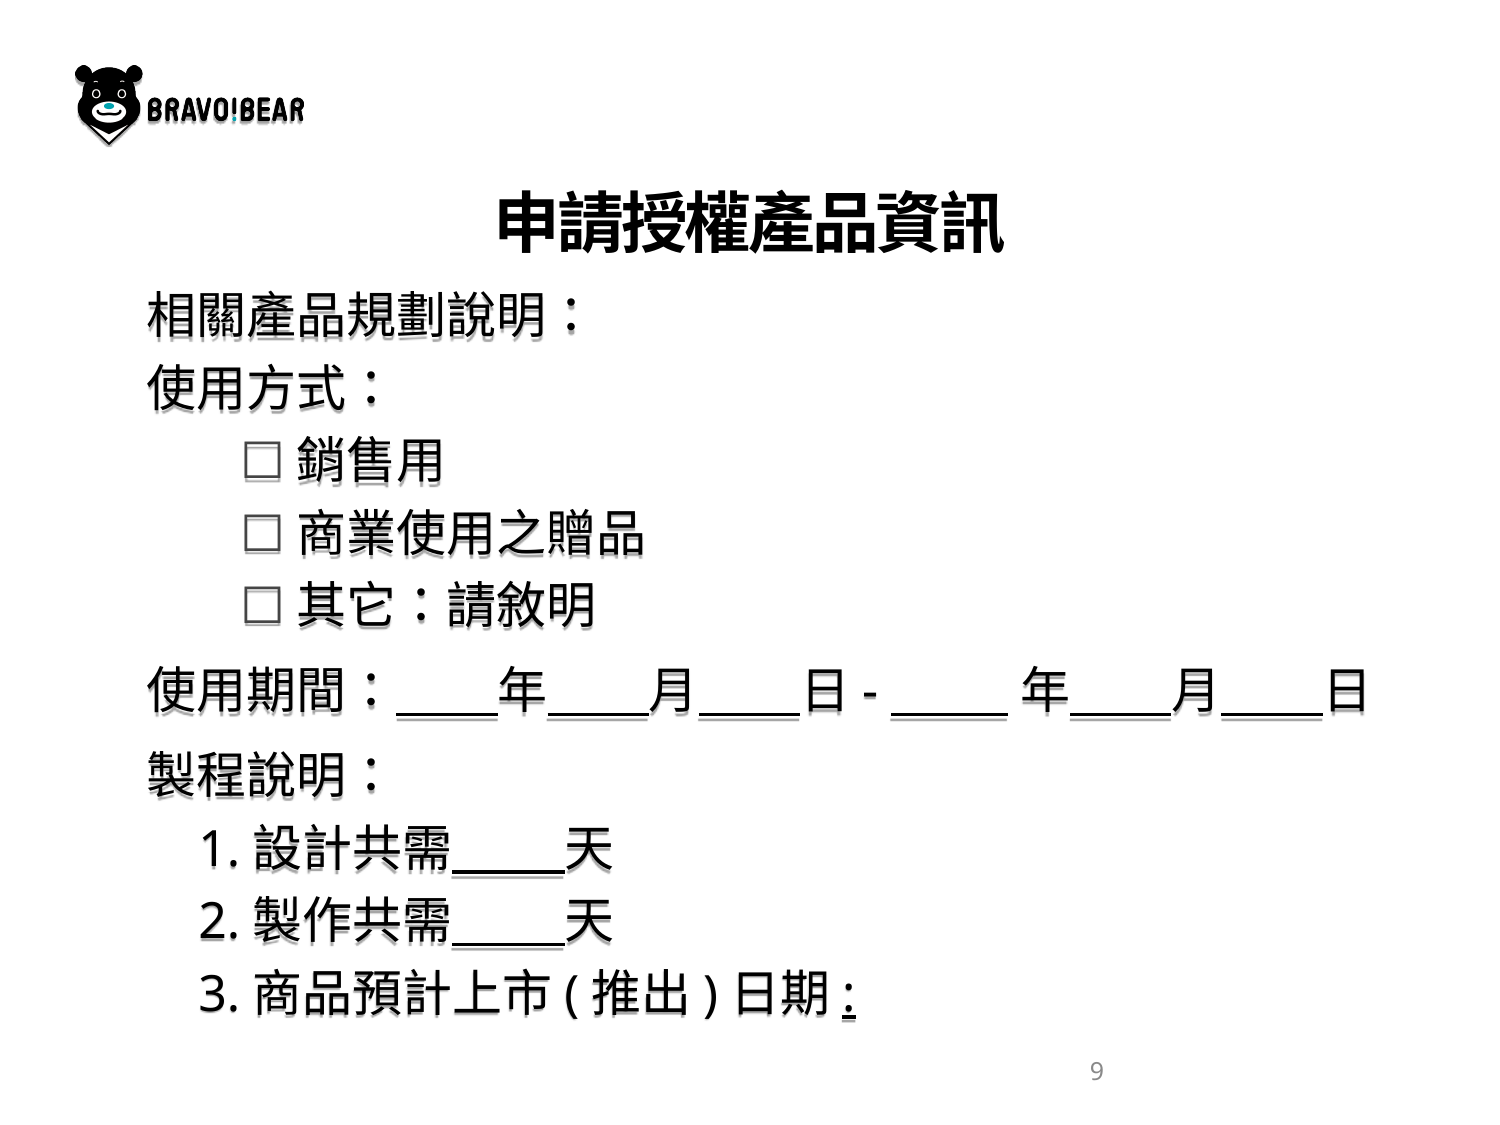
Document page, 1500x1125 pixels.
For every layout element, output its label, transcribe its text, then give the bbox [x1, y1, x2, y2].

list 相關產品規劃說明： 使用方式： ☐銷售用 ☐商業使用之贈品 ☐其它：請敘明 使用期間： 年 月 日- 年 月 日 製程說明： 1.設計共需 天 2.製作共需 天 3.商品預計上市(推出)日期: [75, 276, 1426, 1083]
text_box 9 [1074, 1042, 1426, 1103]
